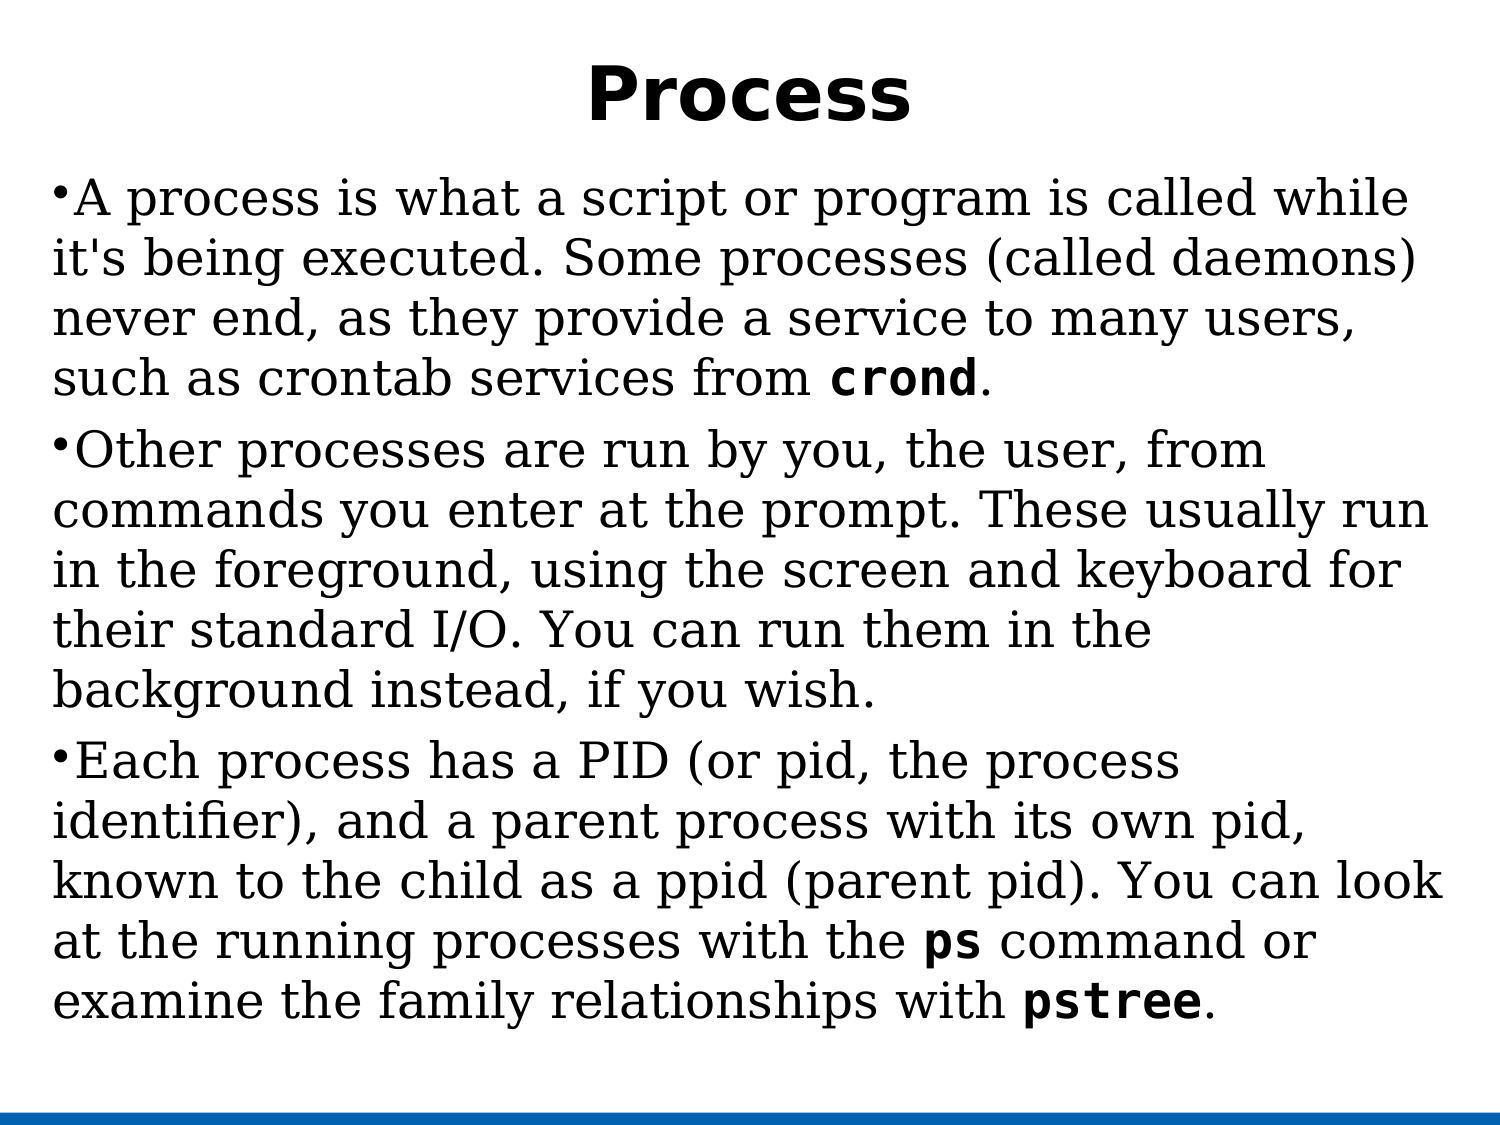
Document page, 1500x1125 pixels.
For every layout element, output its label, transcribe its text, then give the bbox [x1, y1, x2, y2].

text_box Process A process is what a script or program is called while it's being executed. Some processes (called daemons) never end, as they provide a service to many users, such as crontab services from crond. Other processes are run by you, the user, from commands you enter at the prompt. These usually run in the foreground, using the screen and keyboard for their standard I/O. You can run them in the background instead, if you wish. Each process has a PID (or pid, the process identifier), and a parent process with its own pid, known to the child as a ppid (parent pid). You can look at the running processes with the ps command or examine the family relationships with pstree. [37, 37, 1463, 1064]
